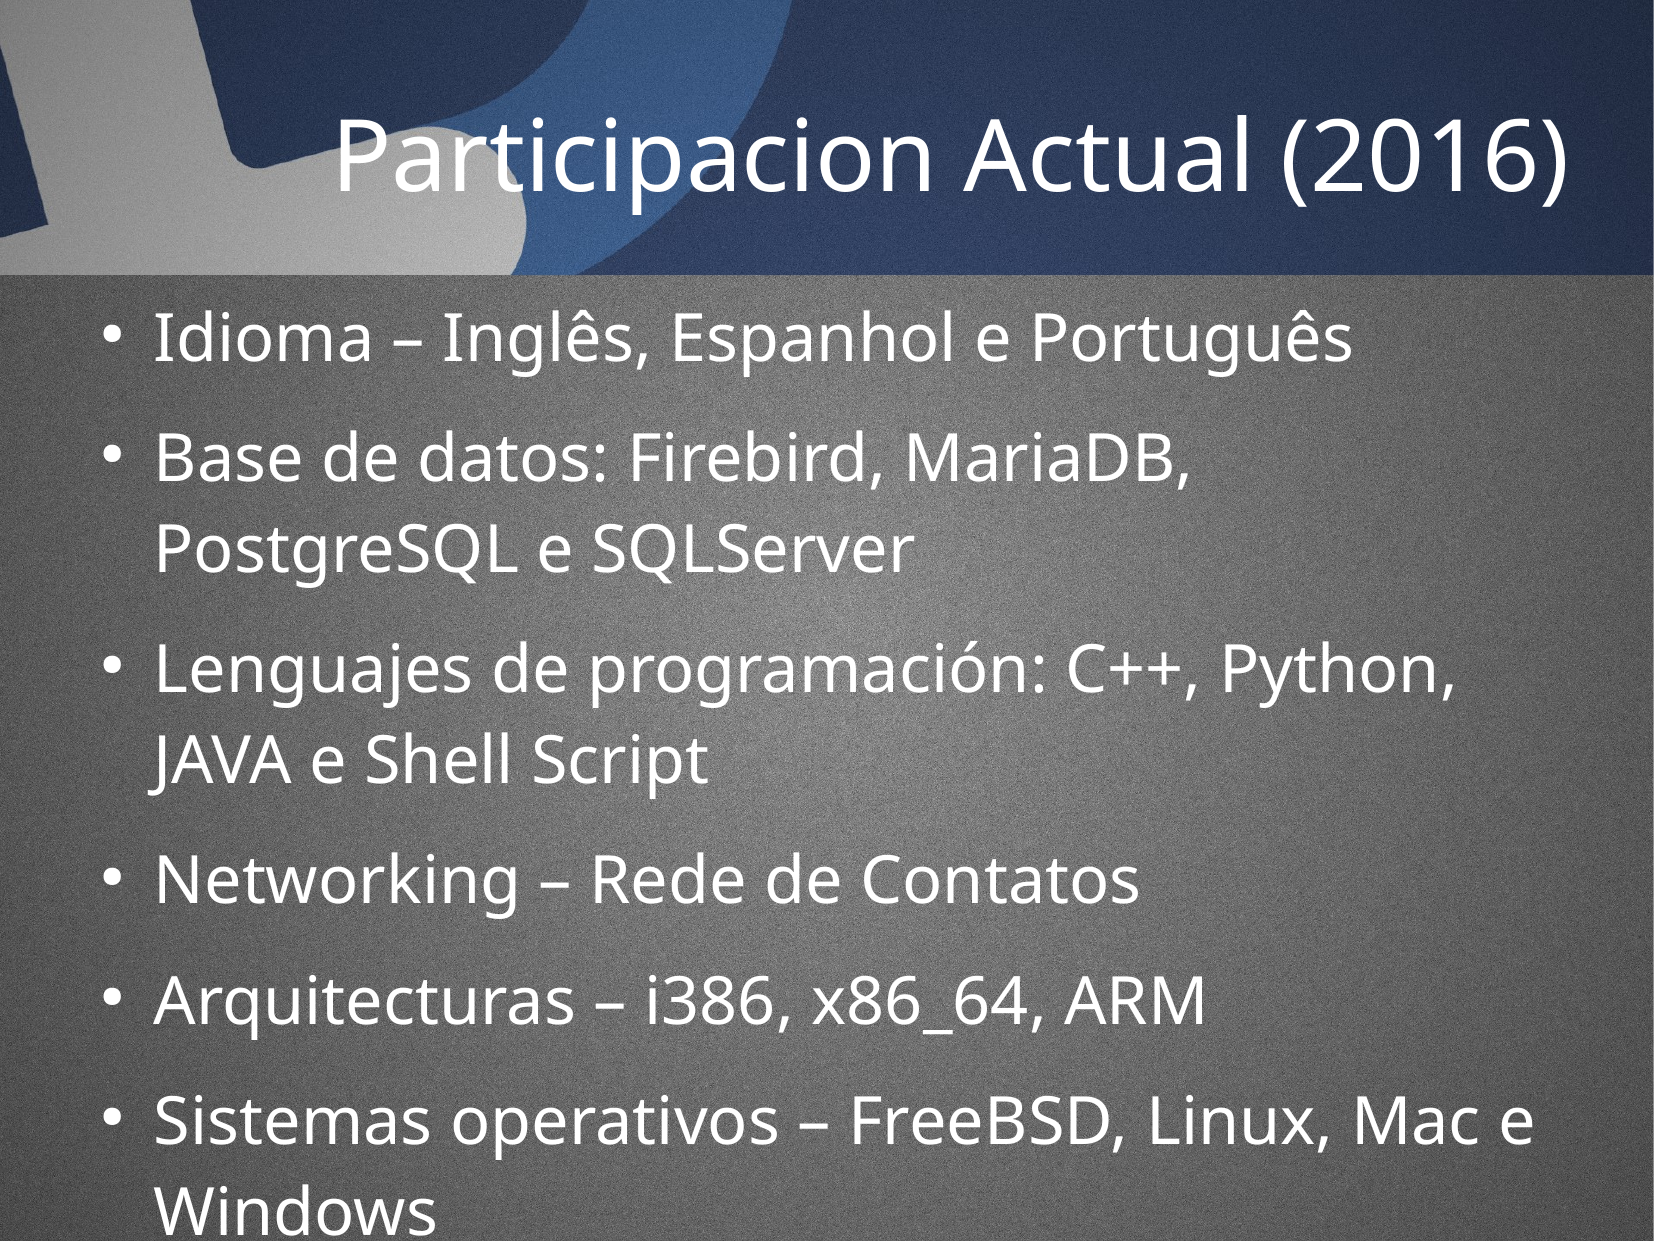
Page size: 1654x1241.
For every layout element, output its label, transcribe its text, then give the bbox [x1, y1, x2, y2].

list Idioma – Inglês, Espanhol e Português Base de datos: Firebird, MariaDB, PostgreSQL e SQLServer Lenguajes de programación: C++, Python, JAVA e Shell Script Networking – Rede de Contatos Arquitecturas – i386, x86_64, ARM Sistemas operativos – FreeBSD, Linux, Mac e Windows [82, 290, 1571, 1109]
title Participacion Actual (2016) [82, 49, 1571, 257]
picture [0, 0, 1654, 1241]
